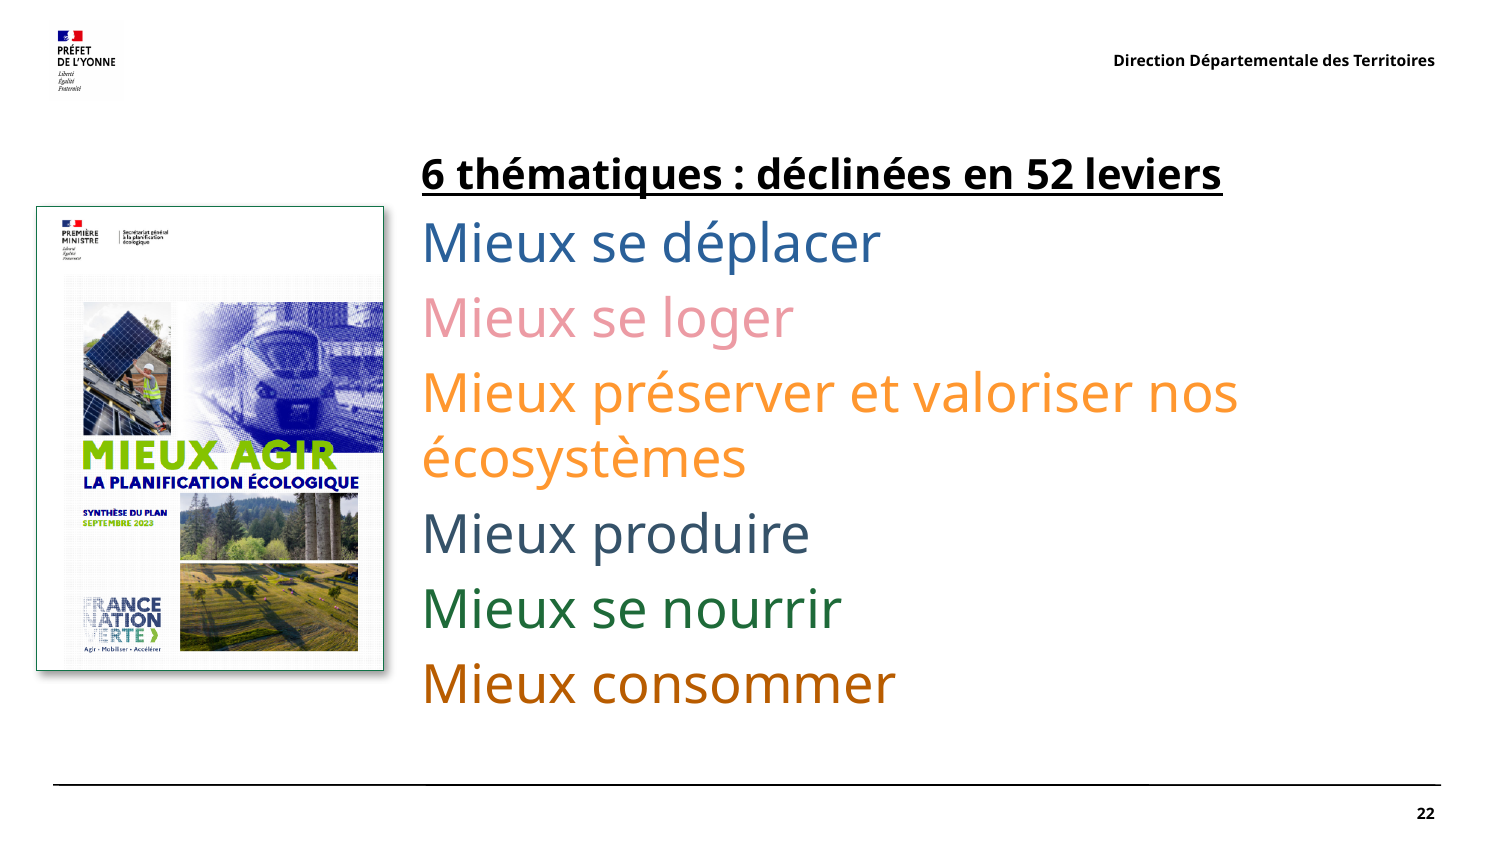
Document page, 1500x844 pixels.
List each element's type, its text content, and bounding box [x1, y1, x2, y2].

text_box 6 thématiques : déclinées en 52 leviers Mieux se déplacer Mieux se loger Mieux préserver et valoriser nos écosystèmes Mieux produire Mieux se nourrir Mieux consommer [406, 147, 1500, 679]
picture [49, 20, 124, 101]
picture [36, 206, 384, 671]
